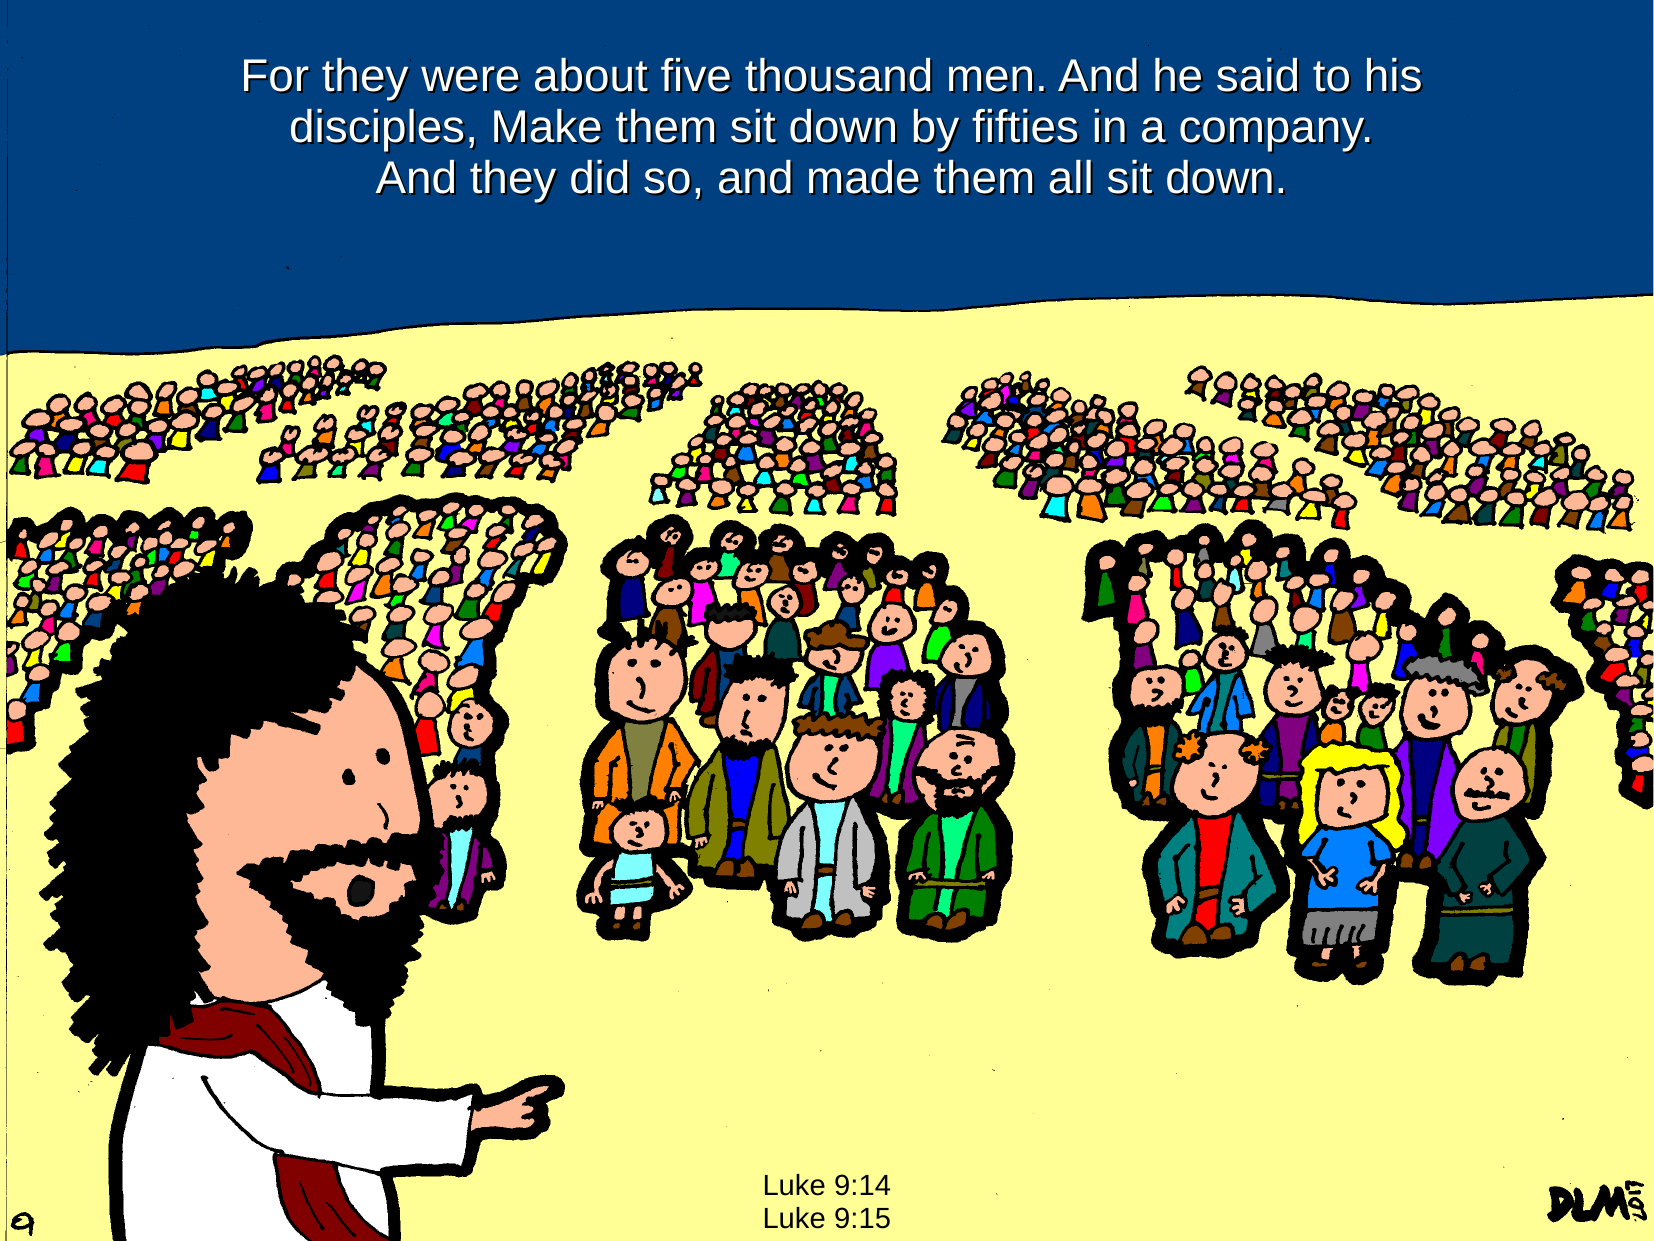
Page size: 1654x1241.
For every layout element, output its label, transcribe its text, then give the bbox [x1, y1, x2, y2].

text_box Luke 9:14 Luke 9:15 [684, 1161, 970, 1241]
text_box For they were about five thousand men. And he said to his disciples, Make them sit down by fifties in a company. And they did so, and made them all sit down. [135, 42, 1529, 211]
picture [0, 0, 1654, 1241]
